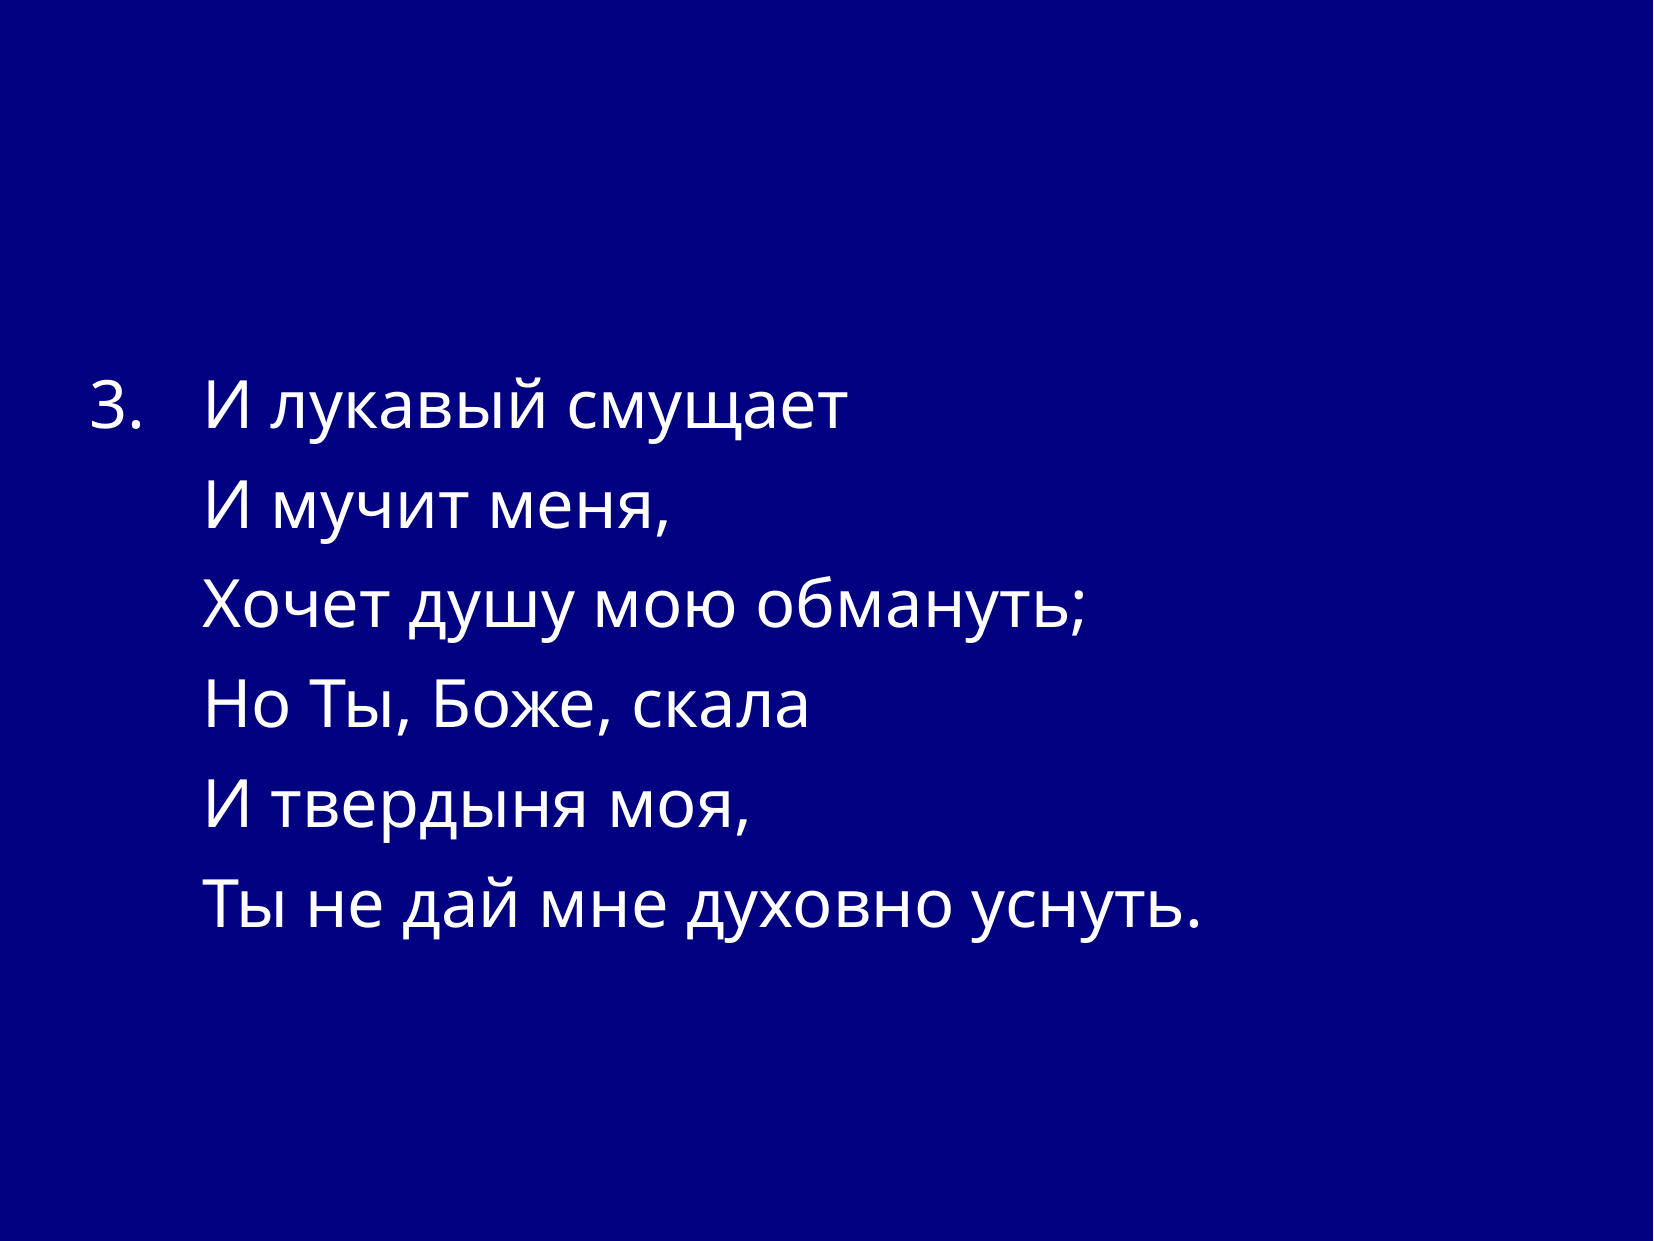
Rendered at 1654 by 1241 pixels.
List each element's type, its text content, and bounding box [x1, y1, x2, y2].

text_box 3. И лукавый смущает И мучит меня, Хочет душу мою обмануть; Но Ты, Боже, скала И твердыня моя, Ты не дай мне духовно уснуть. [75, 150, 1576, 1163]
